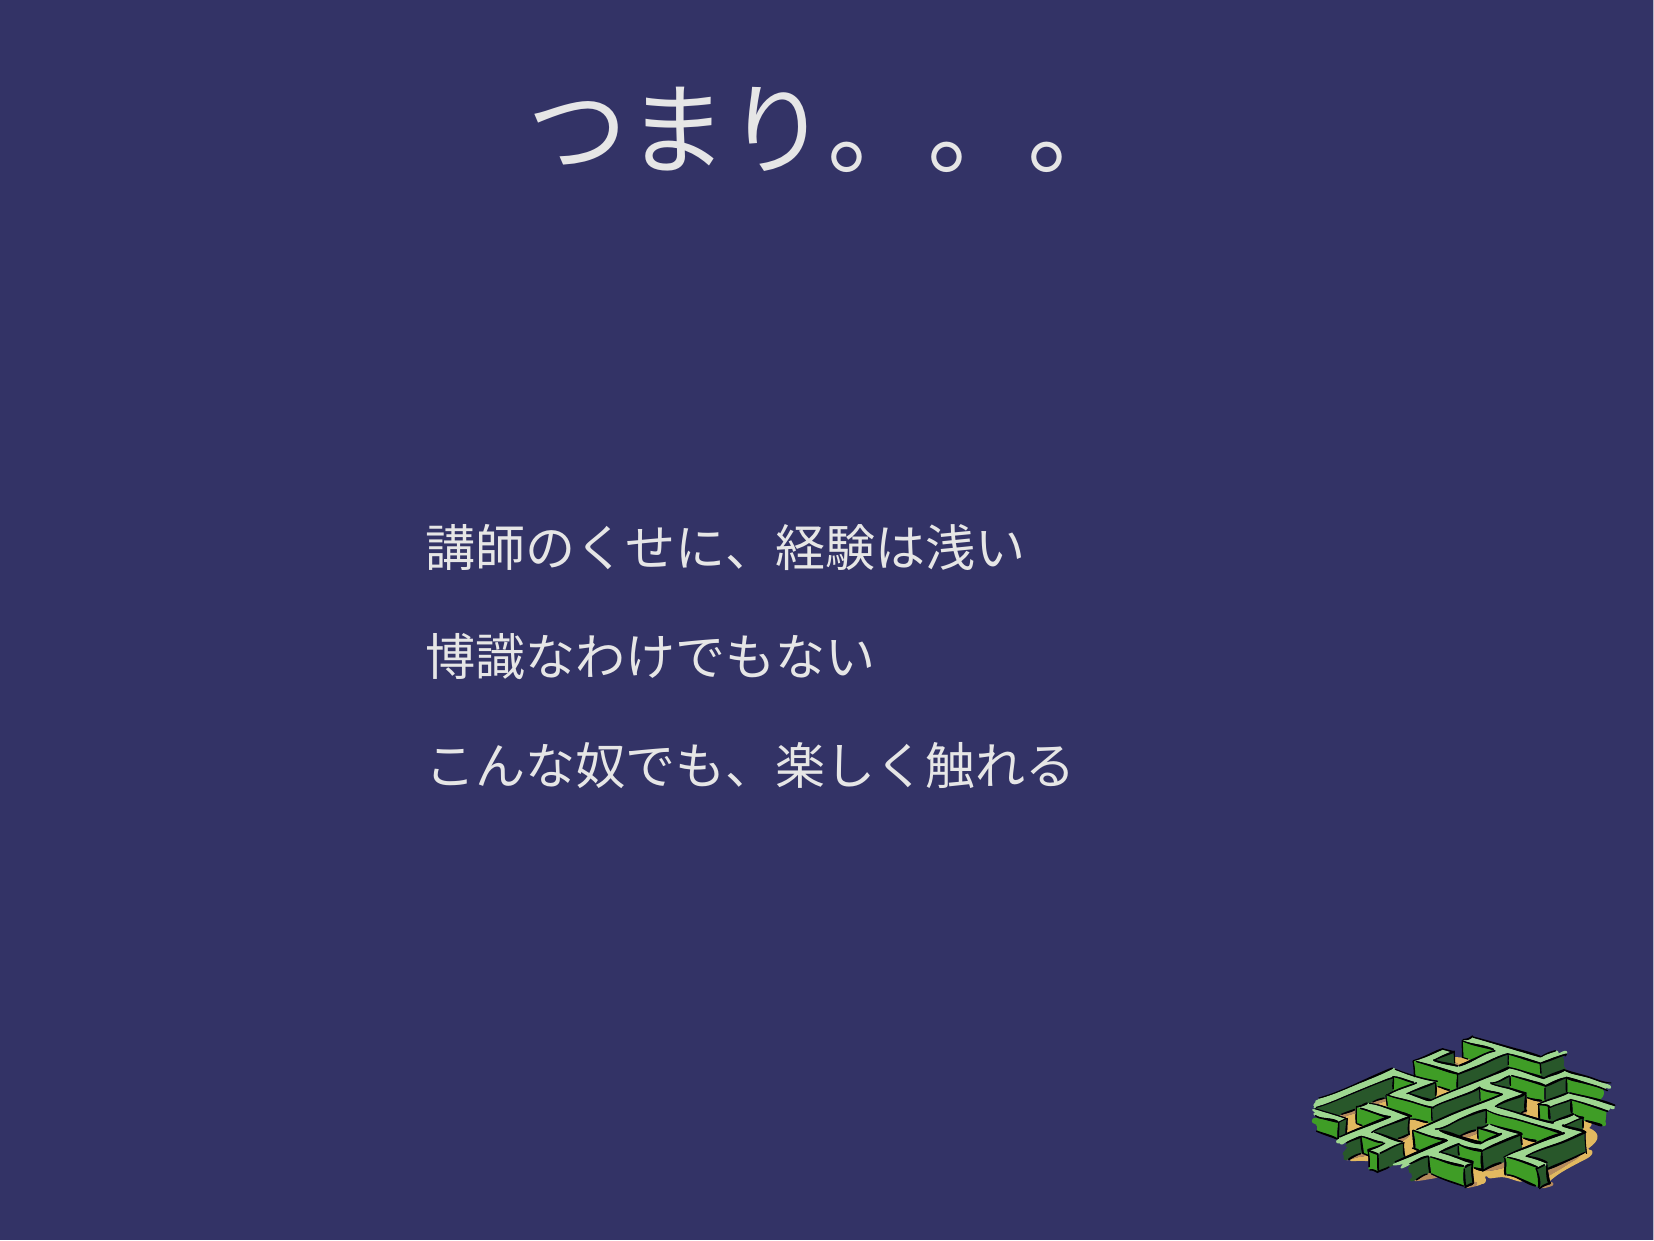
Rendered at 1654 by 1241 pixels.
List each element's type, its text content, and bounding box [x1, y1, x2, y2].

title つまり。。。 [121, 19, 1534, 227]
list 講師のくせに、経験は浅い 博識なわけでもない こんな奴でも、楽しく触れる [413, 472, 1292, 811]
